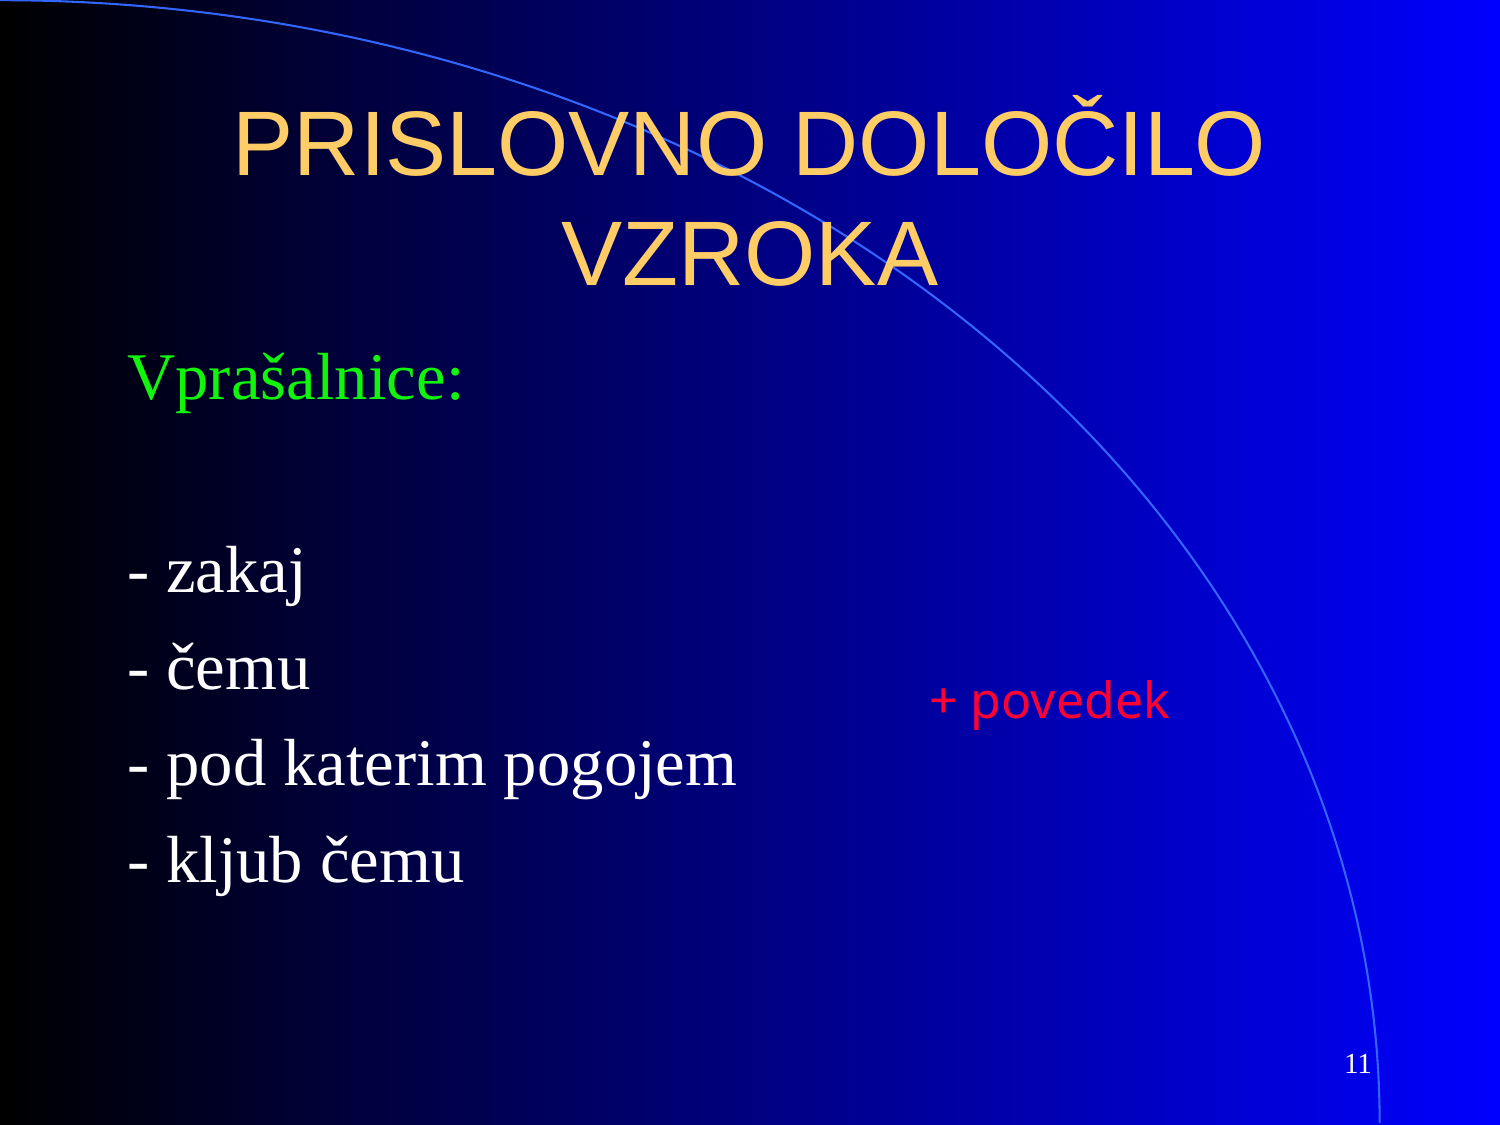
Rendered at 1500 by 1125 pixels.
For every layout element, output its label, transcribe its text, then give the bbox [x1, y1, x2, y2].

slide_number <number> [1074, 1024, 1388, 1100]
text_box + povedek [787, 624, 1313, 779]
title PRISLOVNO DOLOČILO VZROKA [112, 76, 1388, 312]
list Vprašalnice: - zakaj - čemu - pod katerim pogojem - kljub čemu [112, 324, 1388, 1001]
